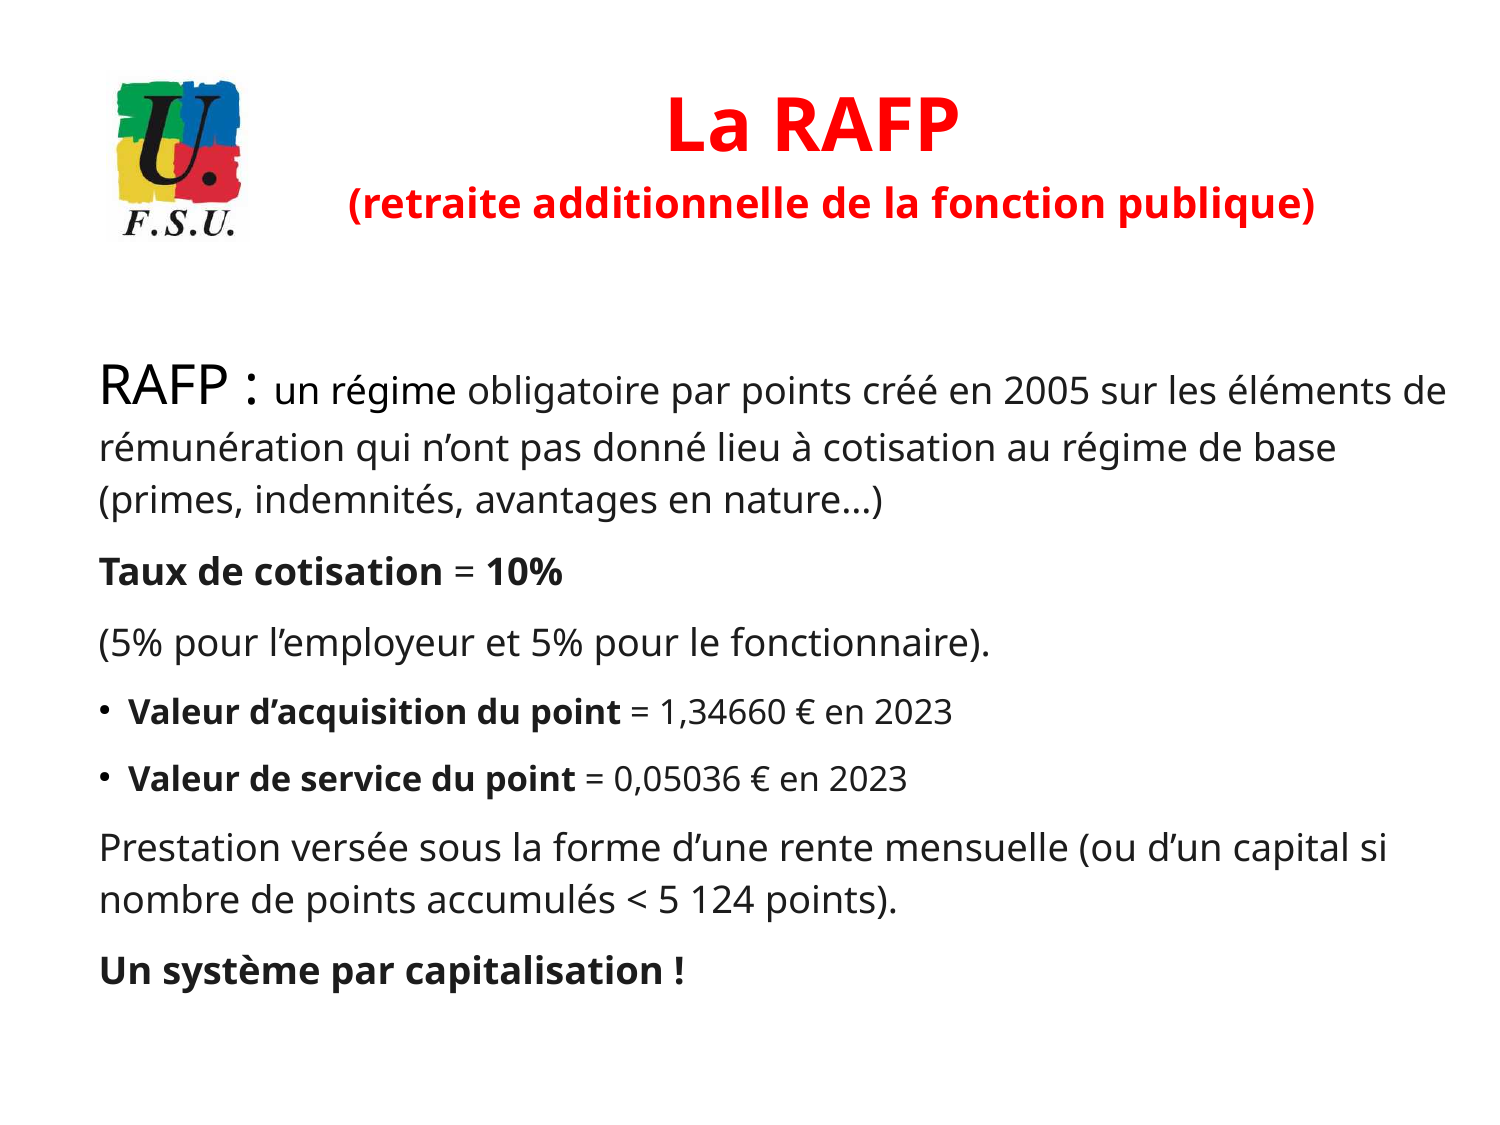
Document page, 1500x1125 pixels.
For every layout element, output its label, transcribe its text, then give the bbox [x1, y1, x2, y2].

picture [106, 70, 250, 242]
title La RAFP (retraite additionnelle de la fonction publique) [157, 56, 1500, 245]
list RAFP : un régime obligatoire par points créé en 2005 sur les éléments de rémunération qui n’ont pas donné lieu à cotisation au régime de base (primes, indemnités, avantages en nature…) Taux de cotisation = 10% (5% pour l’employeur et 5% pour le fonctionnaire). Valeur d’acquisition du point = 1,34660 € en 2023 Valeur de service du point = 0,05036 € en 2023 Prestation versée sous la forme d’une rente mensuelle (ou d’un capital si nombre de points accumulés < 5 124 points). Un système par capitalisation ! [98, 345, 1449, 999]
